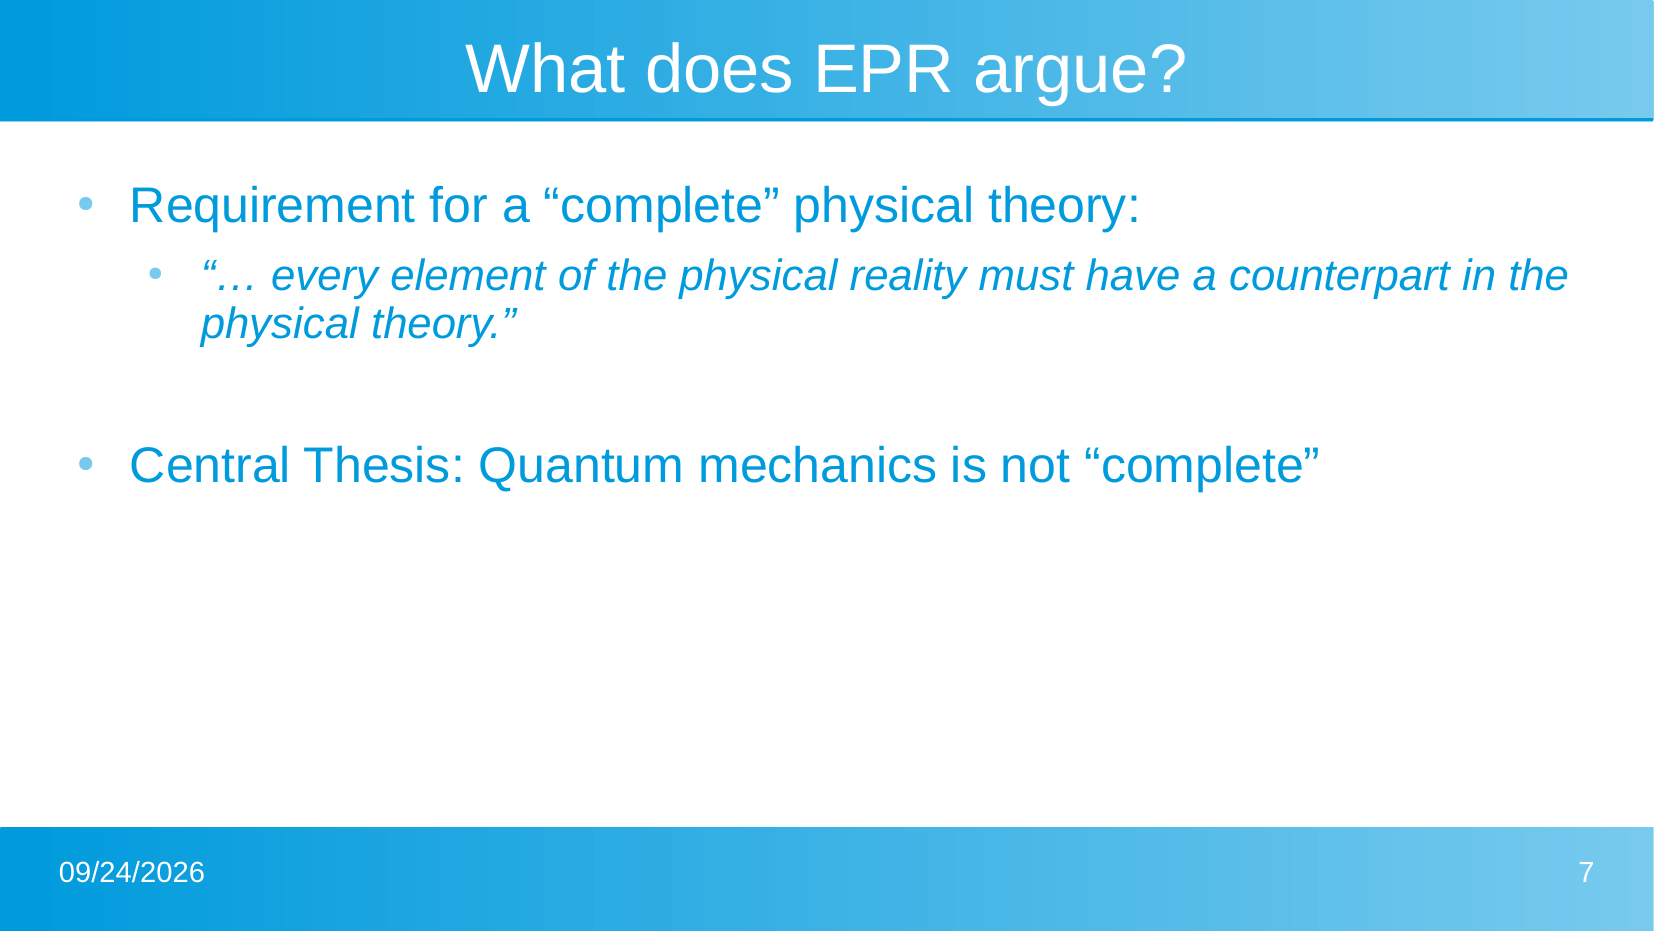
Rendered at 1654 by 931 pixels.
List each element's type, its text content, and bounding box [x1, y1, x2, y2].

title What does EPR argue? [59, 29, 1595, 108]
list Requirement for a “complete” physical theory: “… every element of the physical reality must have a counterpart in the physical theory.” Central Thesis: Quantum mechanics is not “complete” [59, 177, 1595, 768]
